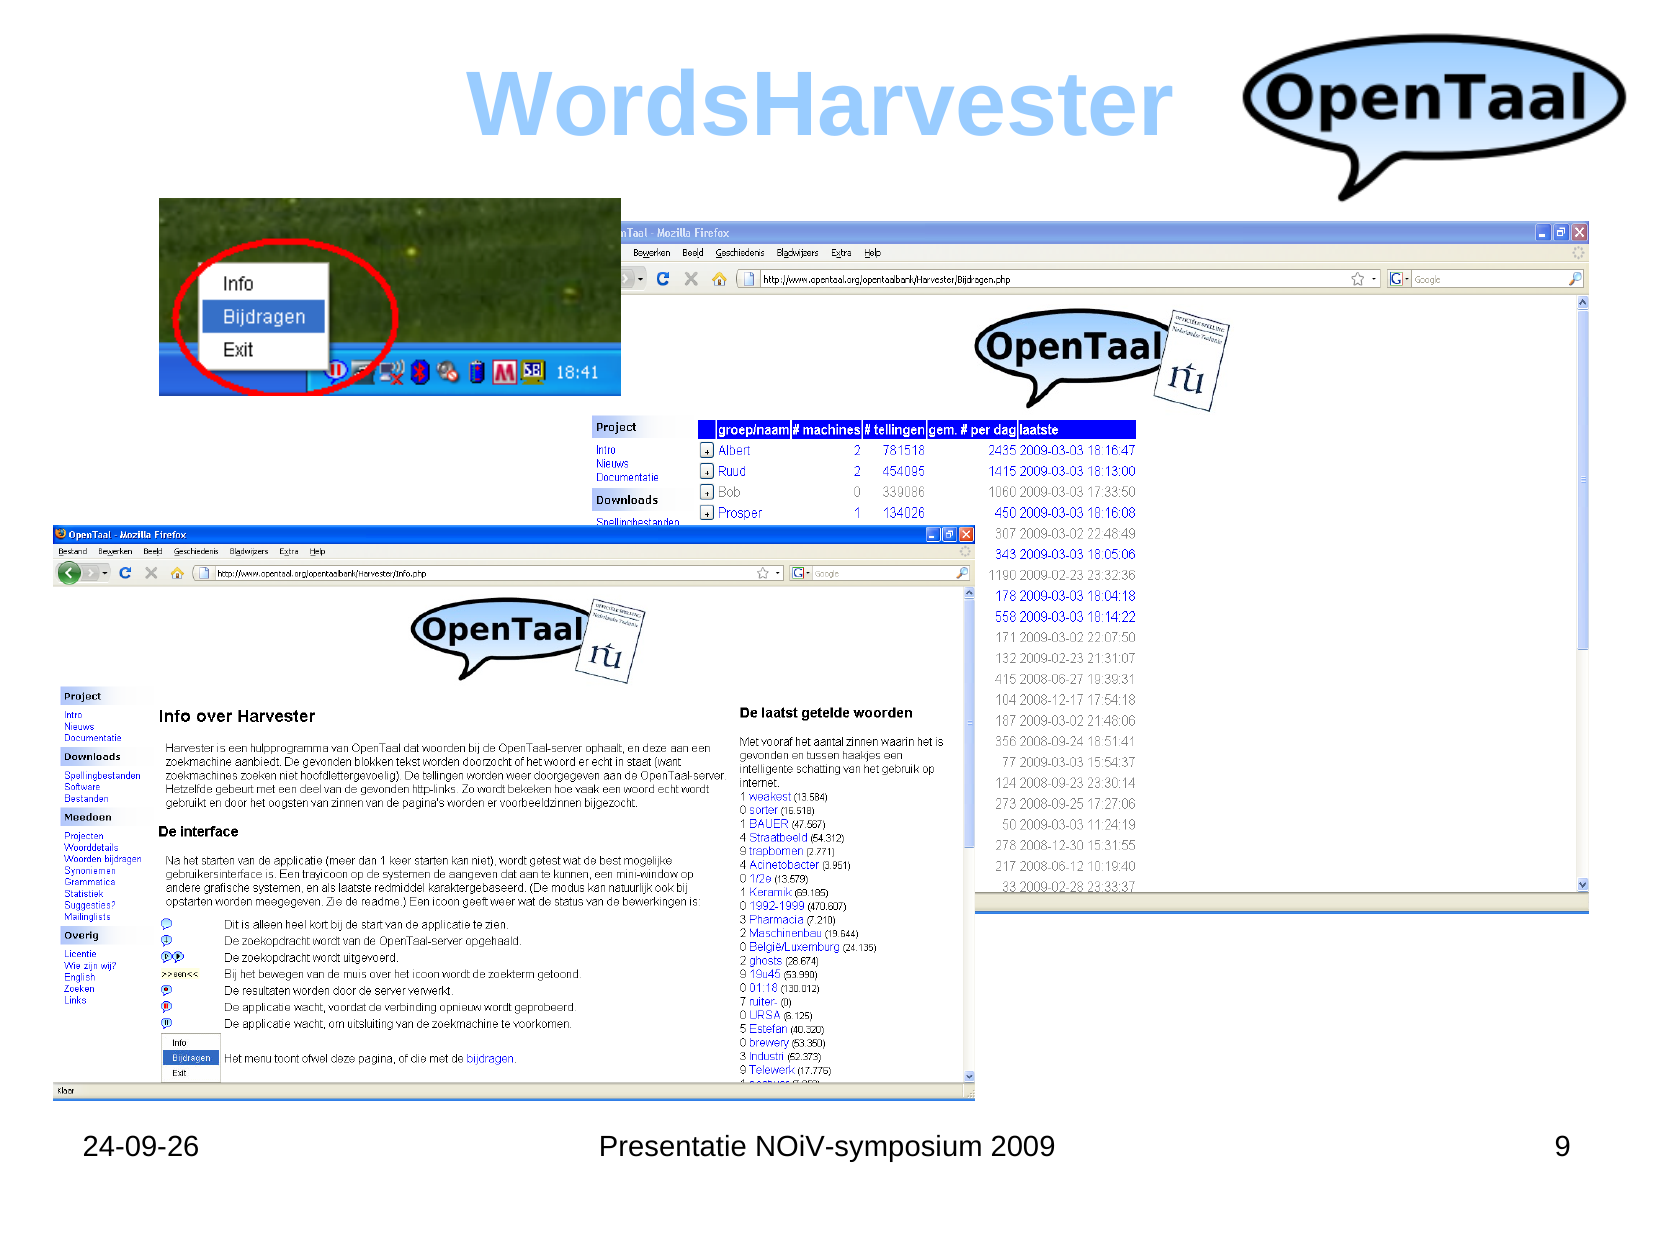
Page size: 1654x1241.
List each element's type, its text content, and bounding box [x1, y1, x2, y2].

title WordsHarvester [76, 7, 1565, 200]
picture [1240, 29, 1631, 206]
picture [53, 198, 1589, 1101]
